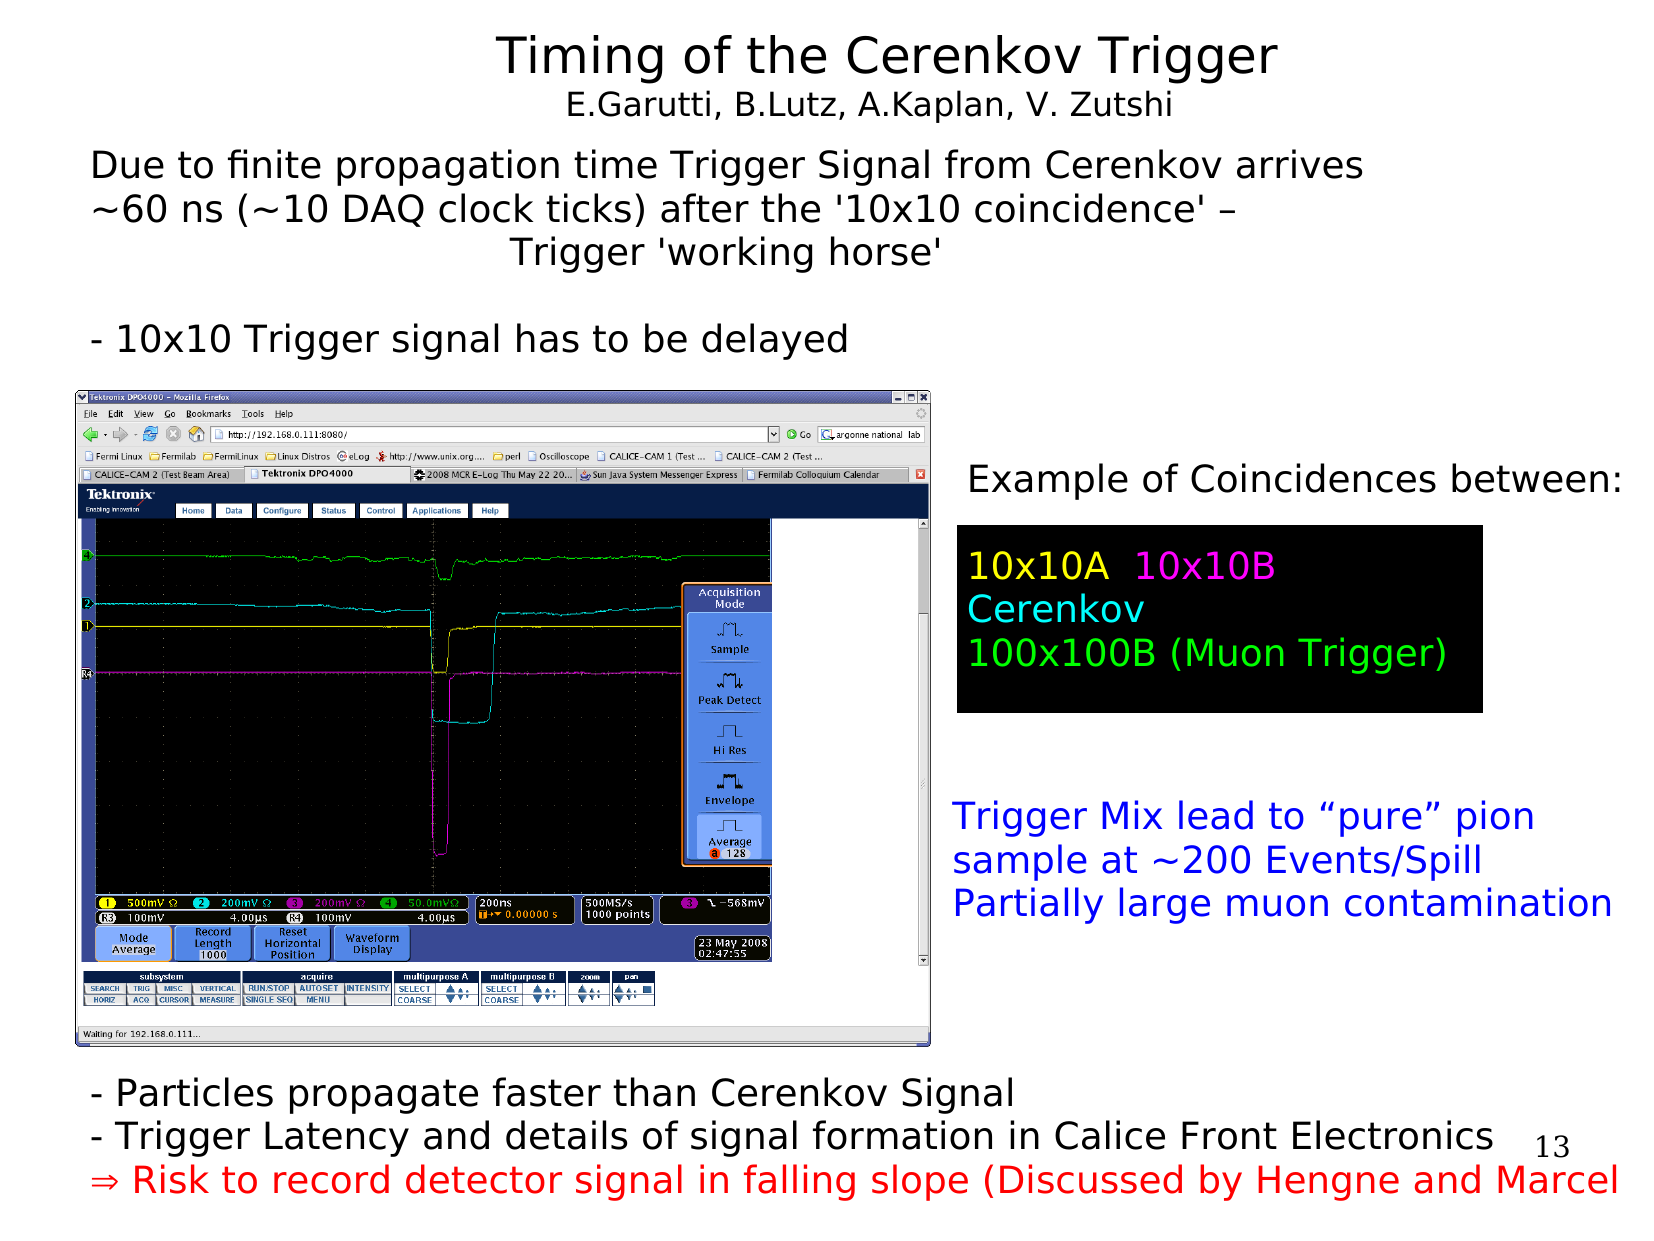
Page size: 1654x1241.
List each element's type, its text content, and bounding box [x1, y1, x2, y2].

text_box Trigger Mix lead to “pure” pion sample at ~200 Events/Spill Partially large muon contamination [937, 787, 1615, 933]
picture [75, 390, 931, 1047]
text_box [957, 683, 1483, 713]
text_box Timing of the Cerenkov Trigger E.Garutti, B.Lutz, A.Kaplan, V. Zutshi [445, 19, 1276, 132]
text_box Due to finite propagation time Trigger Signal from Cerenkov arrives ~60 ns (~10 DAQ clock ticks) after the '10x10 coincidence' – Trigger 'working horse' - 10x10 Trigger signal has to be delayed [75, 136, 1352, 413]
text_box Example of Coincidences between: 10x10A, 10x10B Cerenkov 100x100B (Muon Trigger) [952, 450, 1625, 683]
text_box - Particles propagate faster than Cerenkov Signal - Trigger Latency and details of signal formation in Calice Front Electronics Þ Risk to record detector signal in falling slope (Discussed by Hengne and Marcel [75, 1063, 1616, 1210]
